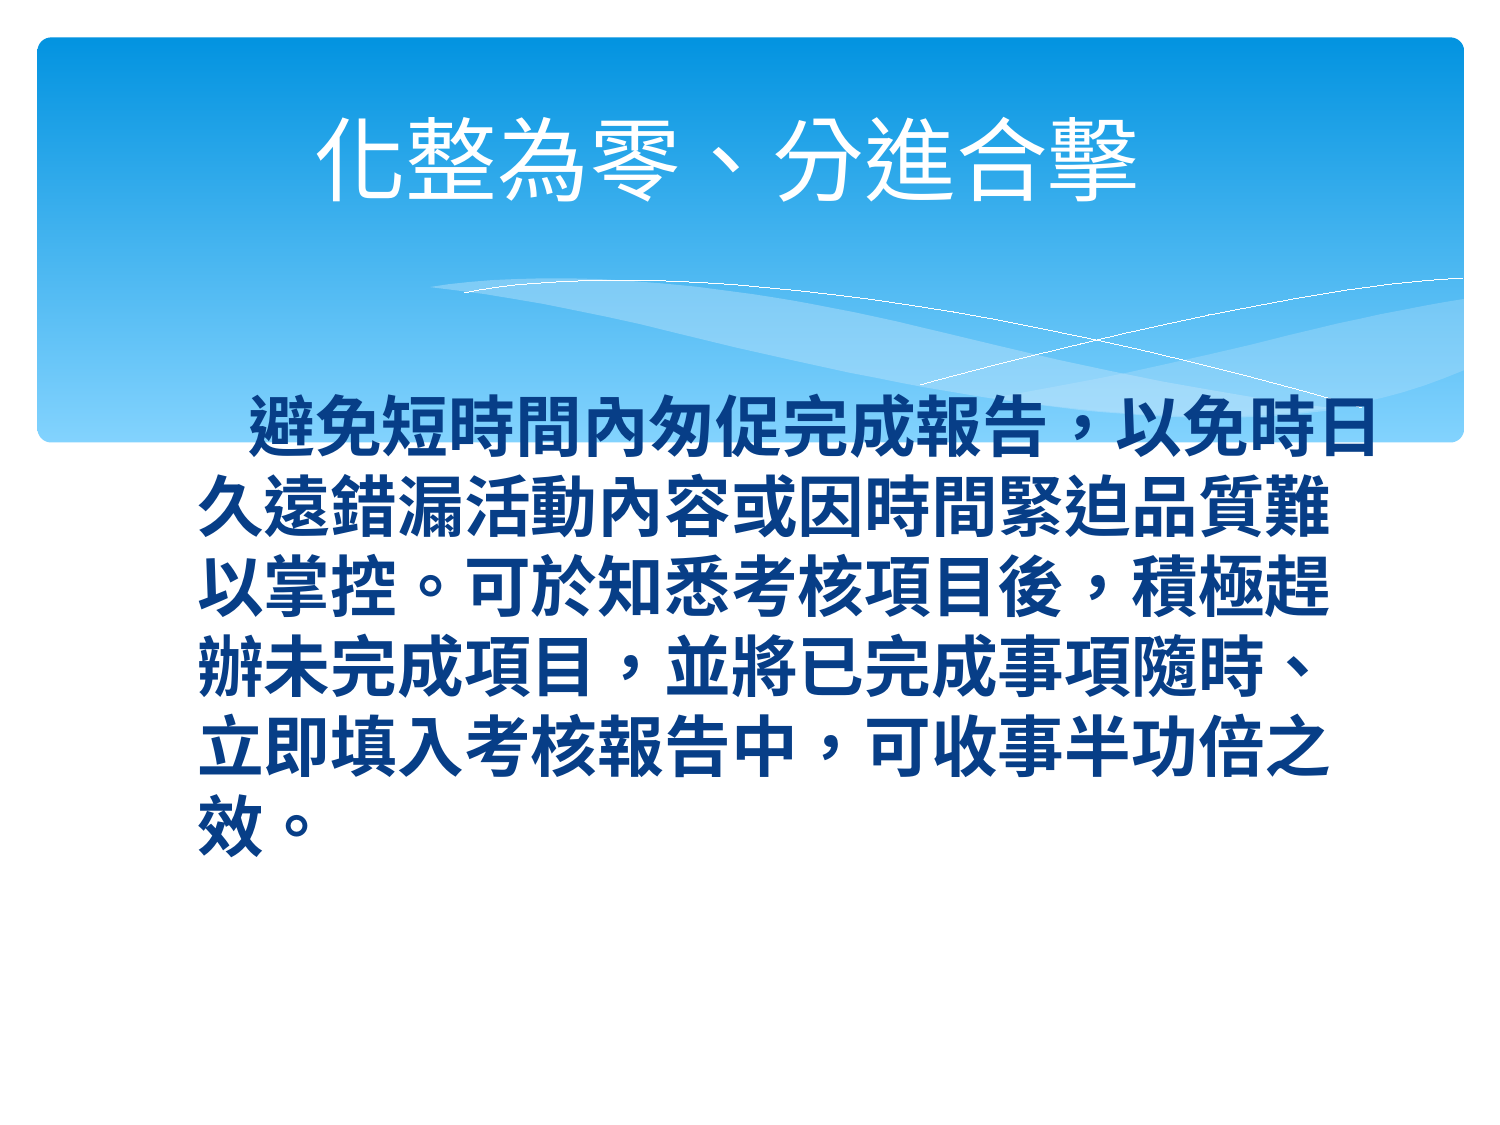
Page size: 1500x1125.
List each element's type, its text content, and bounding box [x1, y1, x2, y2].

title 化整為零、分進合擊 [75, 55, 1426, 261]
list 避免短時間內匆促完成報告，以免時日久遠錯漏活動內容或因時間緊迫品質難以掌控。可於知悉考核項目後，積極趕辦未完成項目，並將已完成事項隨時、立即填入考核報告中，可收事半功倍之效。 [137, 376, 1400, 988]
